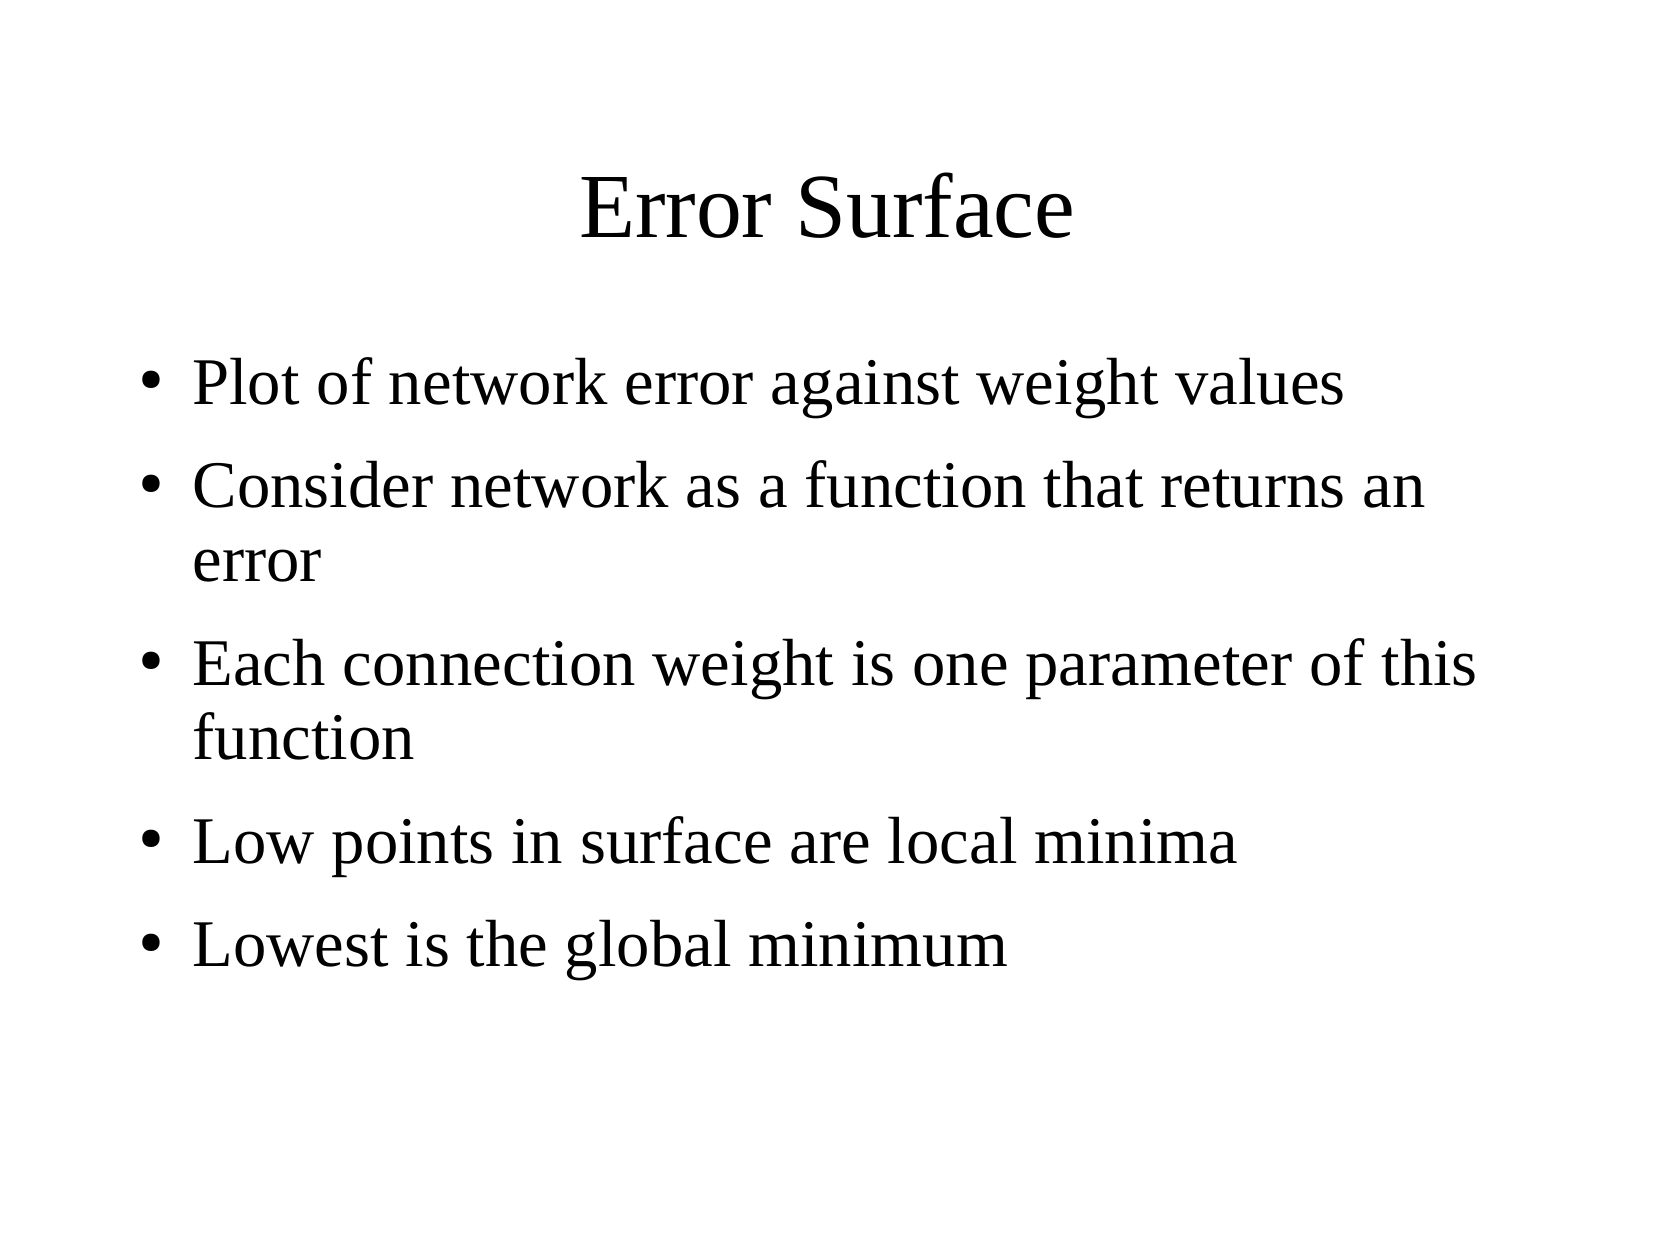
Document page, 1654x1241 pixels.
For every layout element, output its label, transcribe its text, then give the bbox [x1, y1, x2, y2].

title Error Surface [121, 102, 1534, 311]
list Plot of network error against weight values Consider network as a function that returns an error Each connection weight is one parameter of this function Low points in surface are local minima Lowest is the global minimum [121, 344, 1534, 1127]
